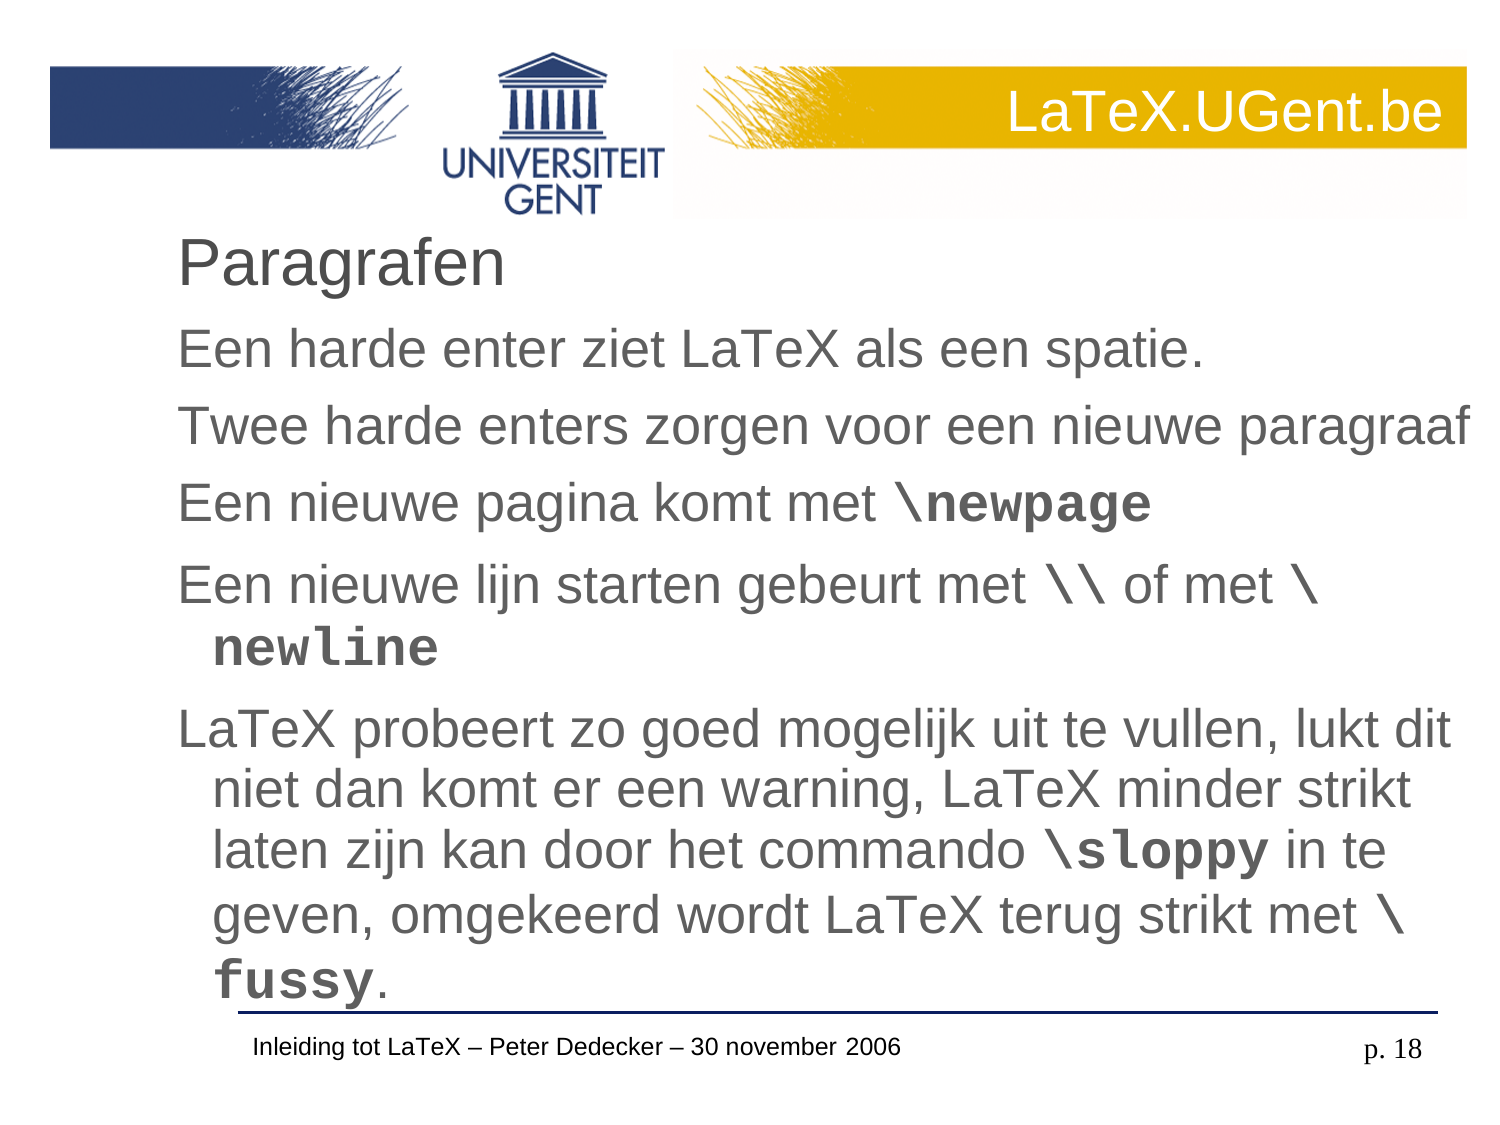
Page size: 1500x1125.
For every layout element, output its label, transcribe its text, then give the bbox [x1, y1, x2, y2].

picture [50, 49, 1467, 219]
title Paragrafen [177, 218, 1408, 308]
list Een harde enter ziet LaTeX als een spatie. Twee harde enters zorgen voor een nieuwe paragraaf Een nieuwe pagina komt met \newpage Een nieuwe lijn starten gebeurt met \\ of met \newline LaTeX probeert zo goed mogelijk uit te vullen, lukt dit niet dan komt er een warning, LaTeX minder strikt laten zijn kan door het commando \sloppy in te geven, omgekeerd wordt LaTeX terug strikt met \fussy. [177, 318, 1500, 1118]
